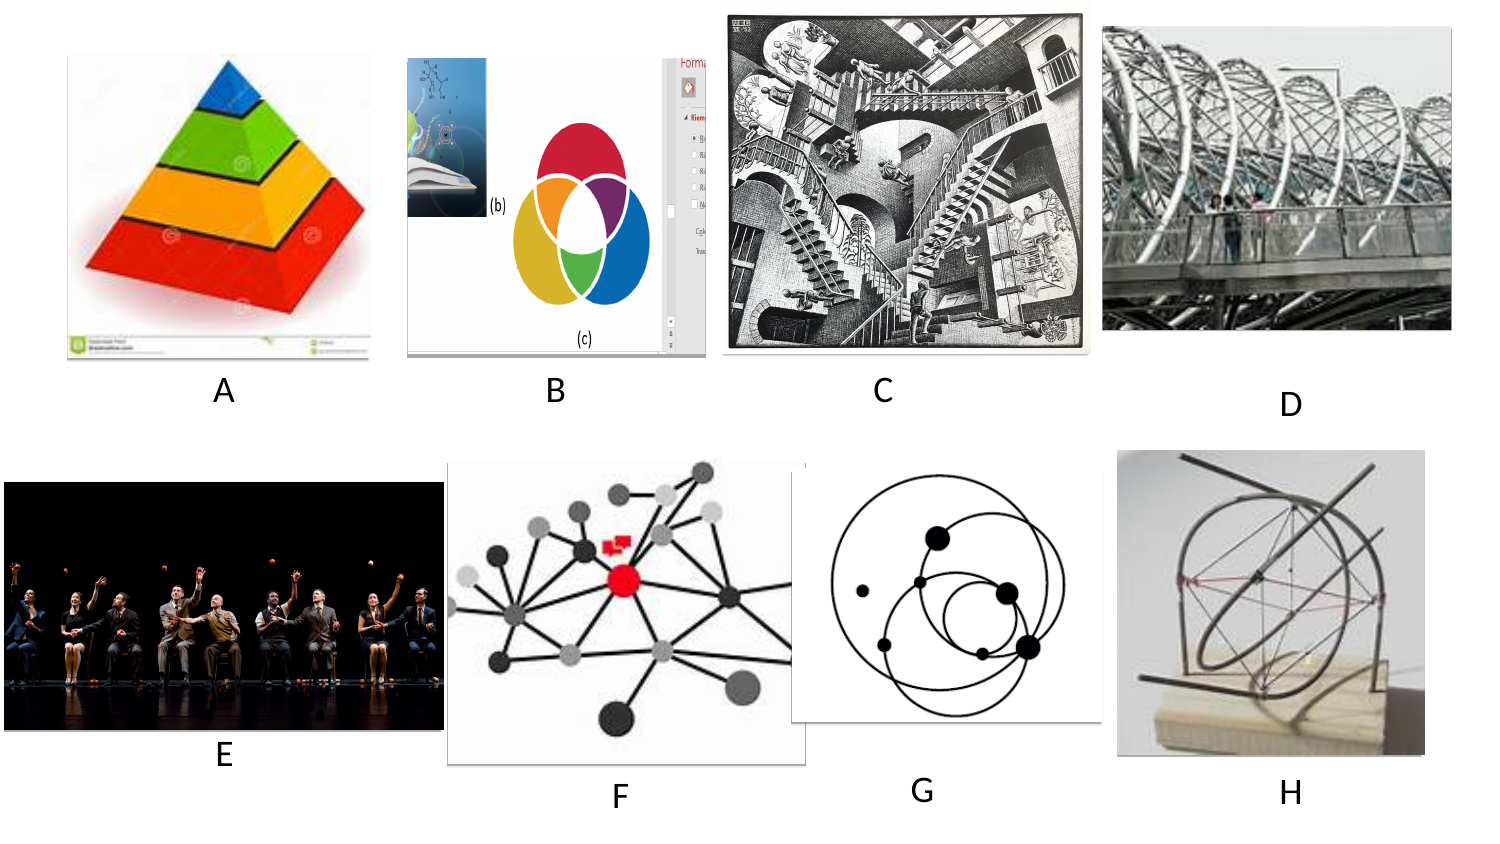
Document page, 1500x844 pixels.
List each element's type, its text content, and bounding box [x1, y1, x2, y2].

text_box A [198, 357, 258, 419]
text_box C [858, 357, 918, 419]
picture [723, 1, 1091, 354]
picture [407, 58, 706, 354]
text_box H [1264, 759, 1324, 820]
text_box G [895, 757, 955, 819]
text_box D [1264, 371, 1324, 433]
text_box E [200, 733, 260, 783]
picture [1117, 450, 1425, 755]
picture [4, 482, 444, 730]
picture [67, 53, 372, 358]
text_box F [597, 764, 656, 825]
picture [1102, 26, 1452, 330]
picture [447, 459, 1103, 764]
text_box B [530, 357, 590, 419]
